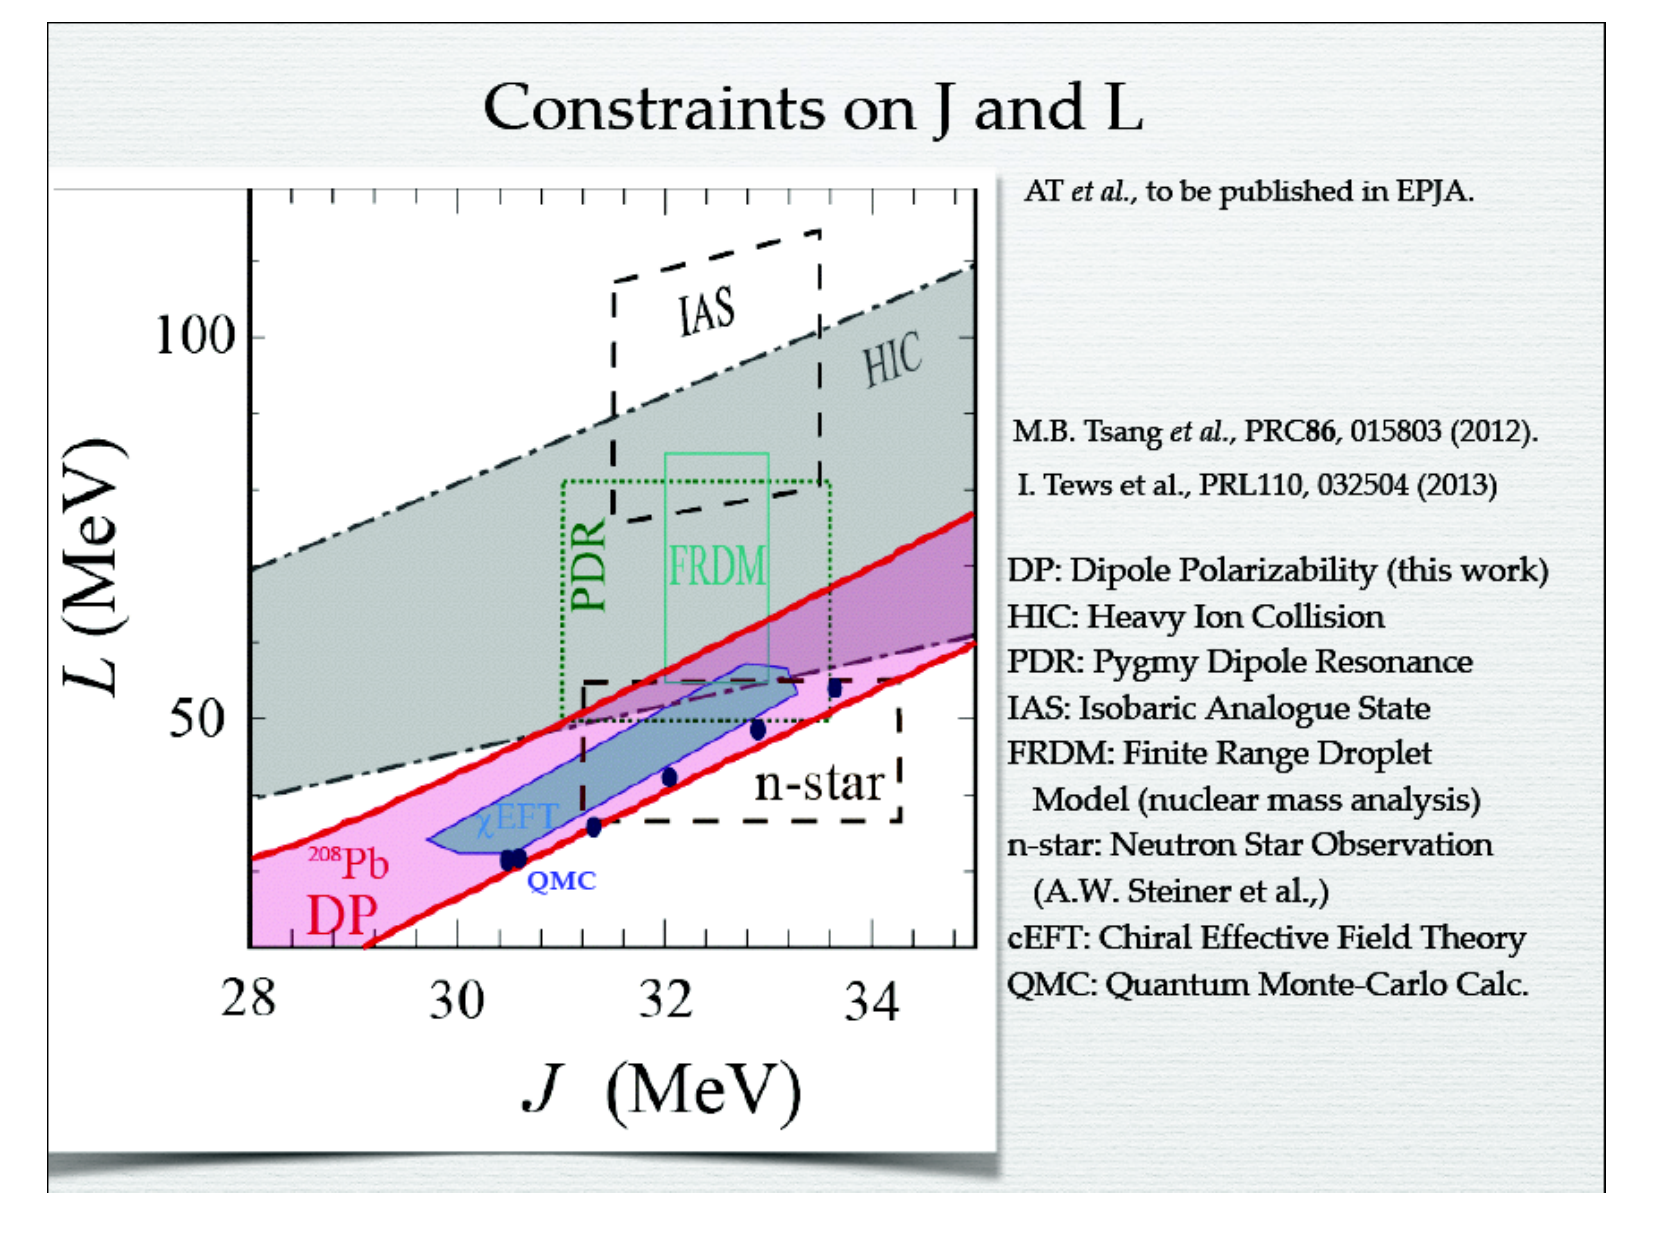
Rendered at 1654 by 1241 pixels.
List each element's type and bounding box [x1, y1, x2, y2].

picture [47, 22, 1606, 1193]
